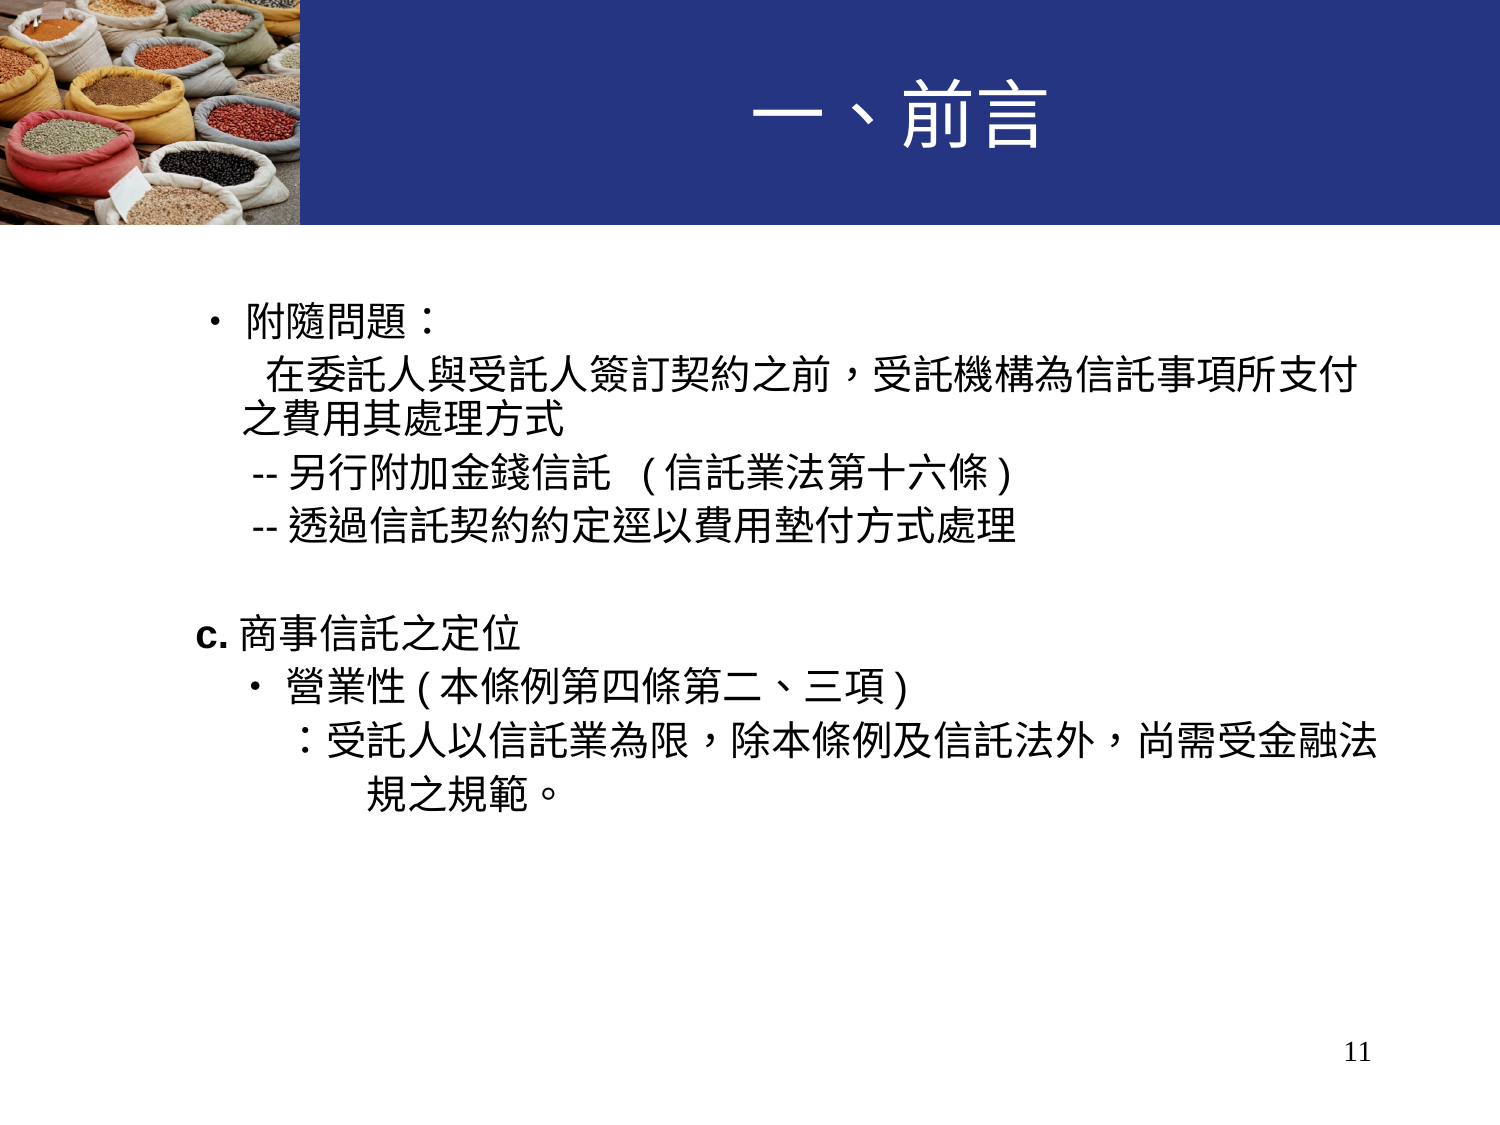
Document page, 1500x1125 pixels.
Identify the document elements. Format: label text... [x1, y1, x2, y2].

picture [0, 0, 300, 225]
list ‧附隨問題： 在委託人與受託人簽訂契約之前，受託機構為信託事項所支付之費用其處理方式 --另行附加金錢信託 (信託業法第十六條) --透過信託契約約定逕以費用墊付方式處理 c.商事信託之定位 ‧營業性(本條例第四條第二、三項) ：受託人以信託業為限，除本條例及信託法外，尚需受金融法 規之規範。 [104, 293, 1401, 956]
title 一、前言 [300, 0, 1500, 225]
